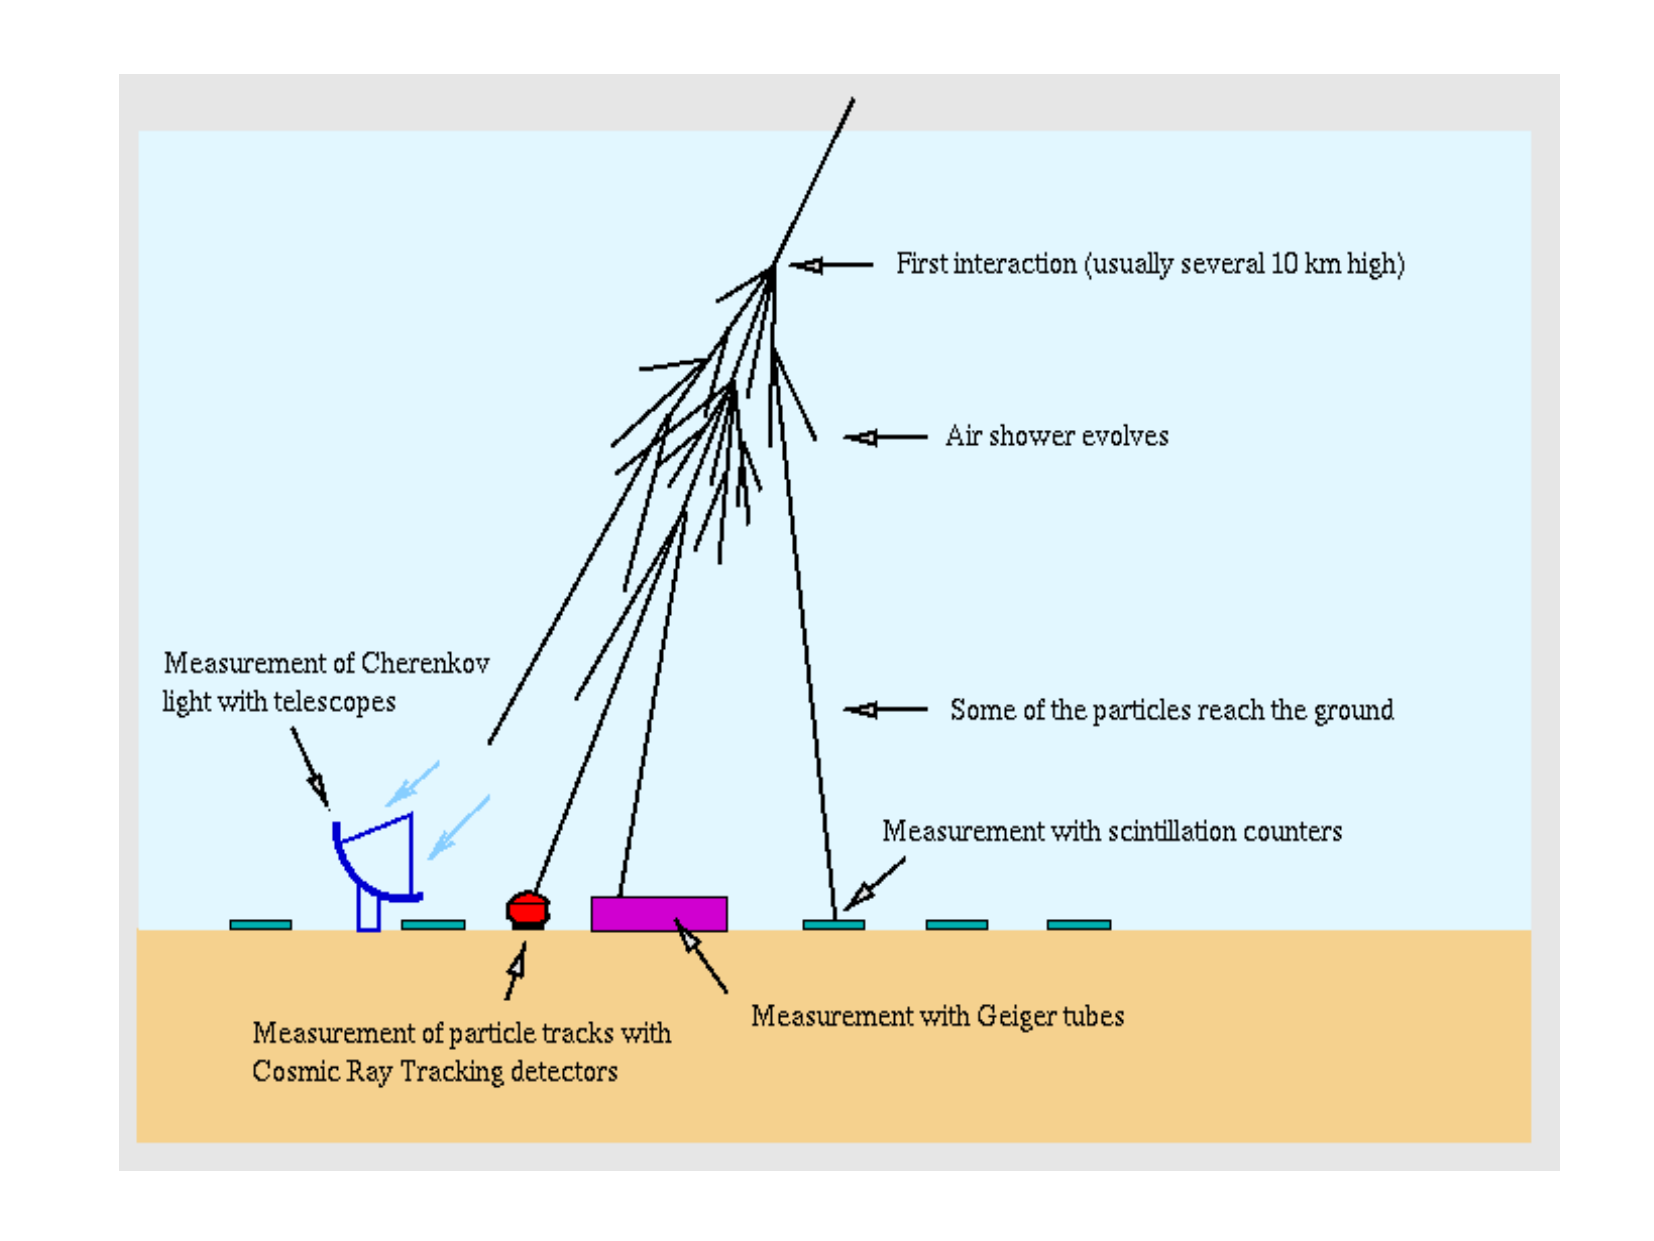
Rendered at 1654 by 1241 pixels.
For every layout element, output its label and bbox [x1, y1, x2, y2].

picture [119, 74, 1560, 1171]
